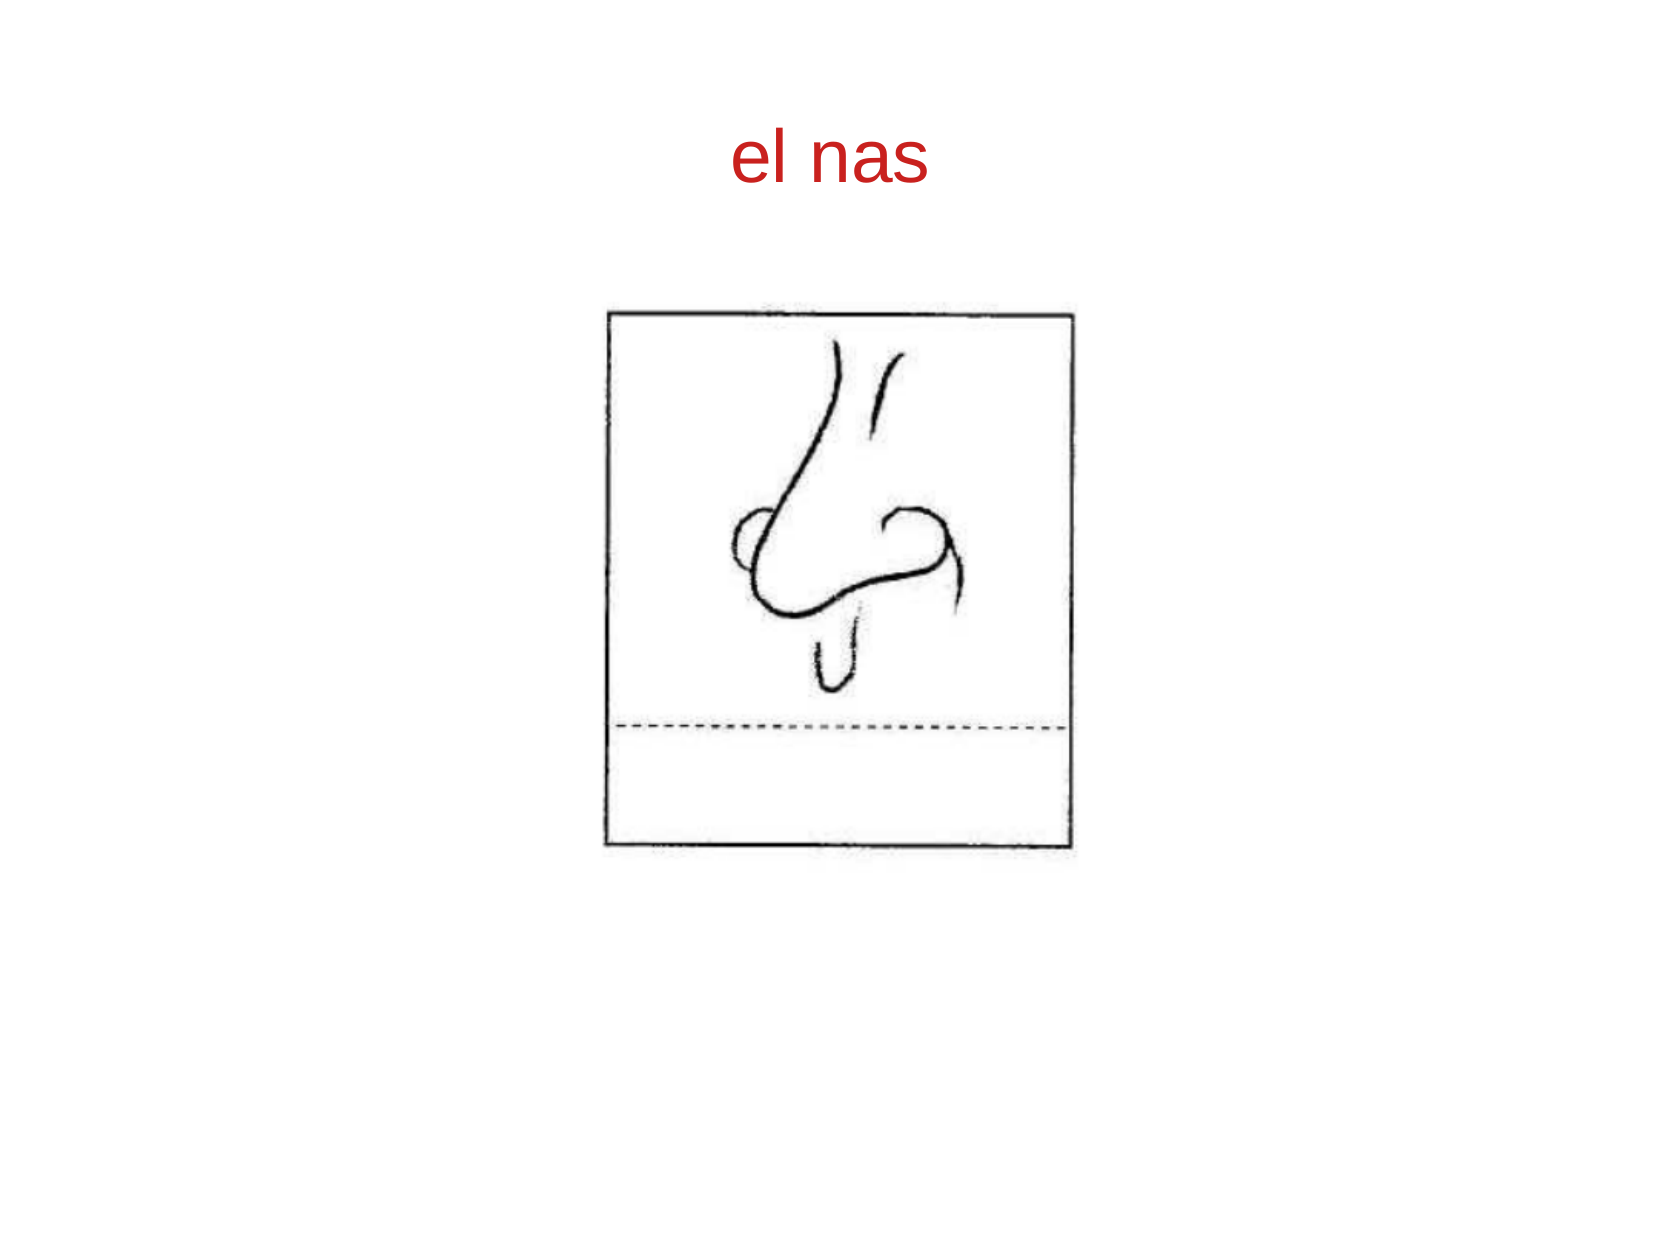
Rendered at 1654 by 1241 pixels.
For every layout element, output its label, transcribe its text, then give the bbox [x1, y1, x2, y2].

picture [581, 291, 1094, 873]
text_box el nas [289, 49, 1371, 257]
